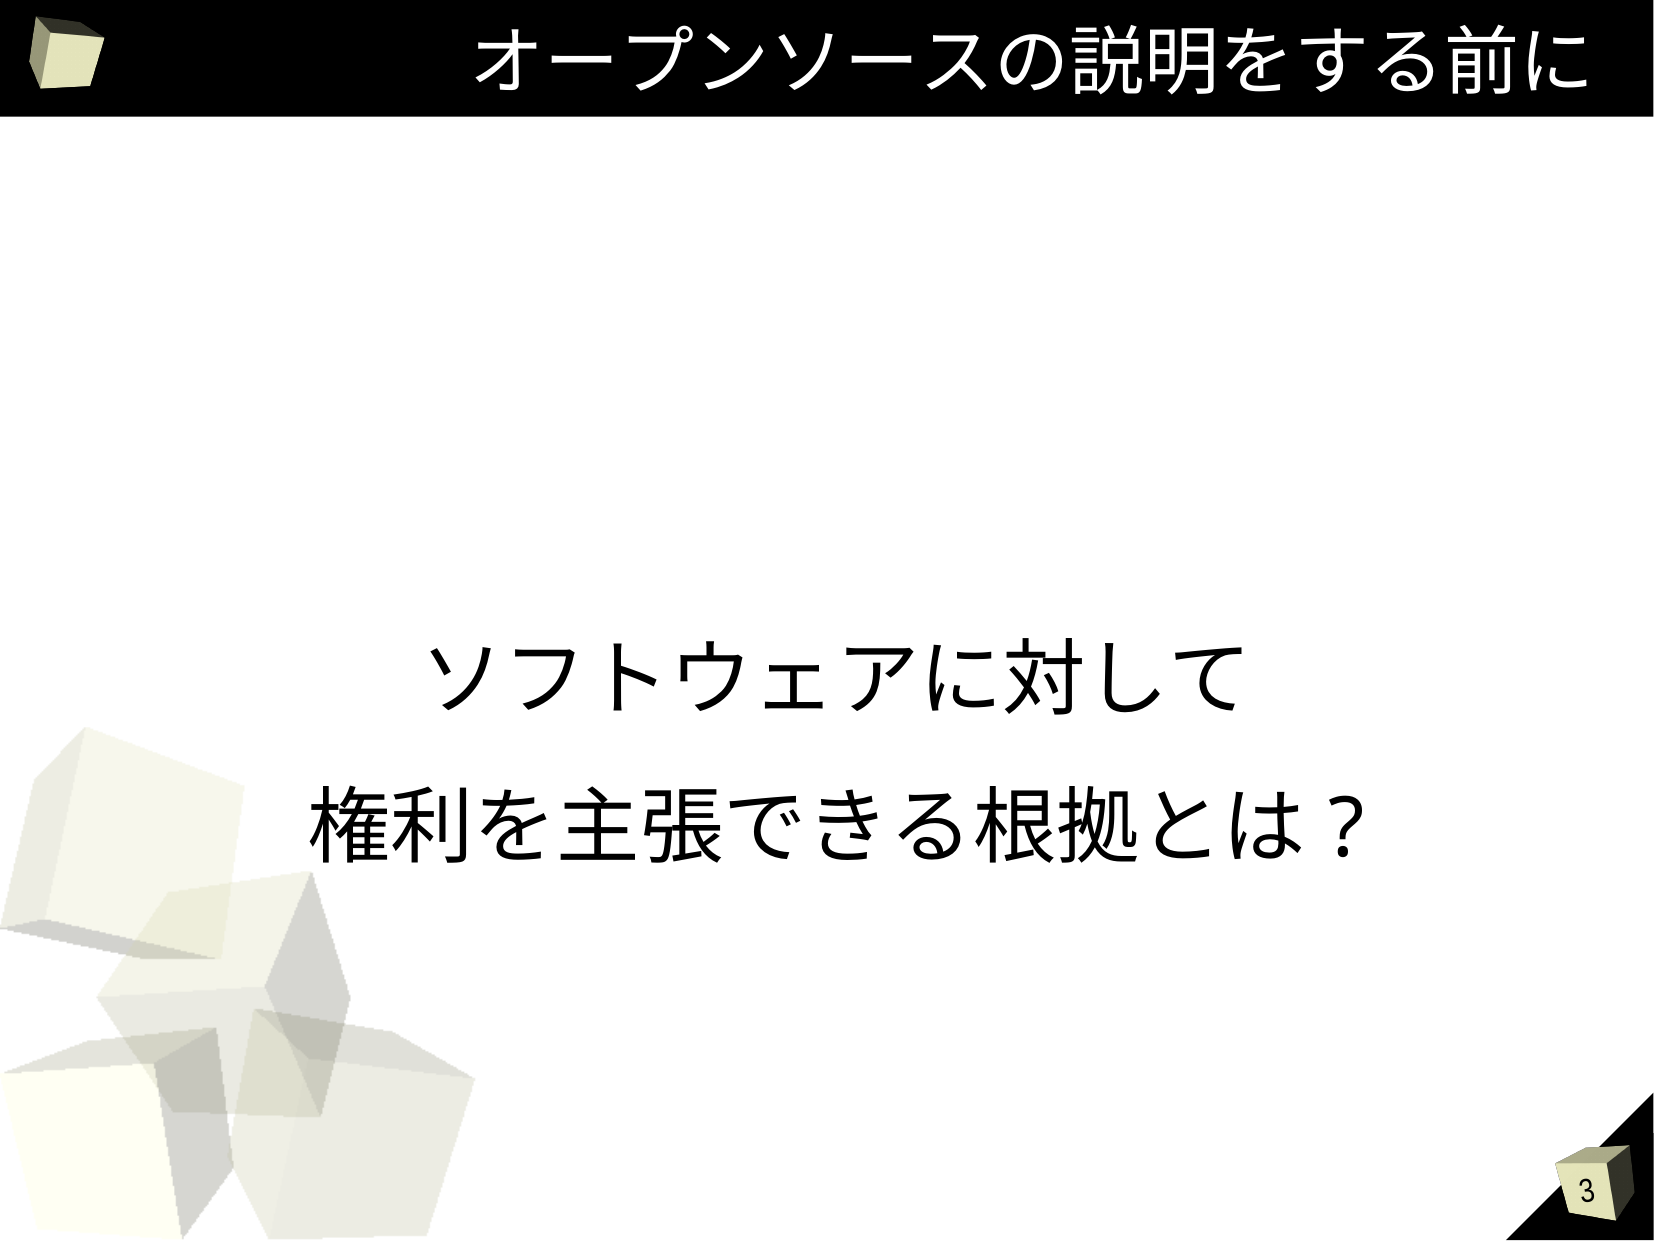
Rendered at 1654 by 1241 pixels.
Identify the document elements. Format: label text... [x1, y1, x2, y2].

title オープンソースの説明をする前に [118, 0, 1595, 119]
picture [0, 726, 477, 1241]
list ソフトウェアに対して 権利を主張できる根拠とは? [44, 177, 1611, 1214]
